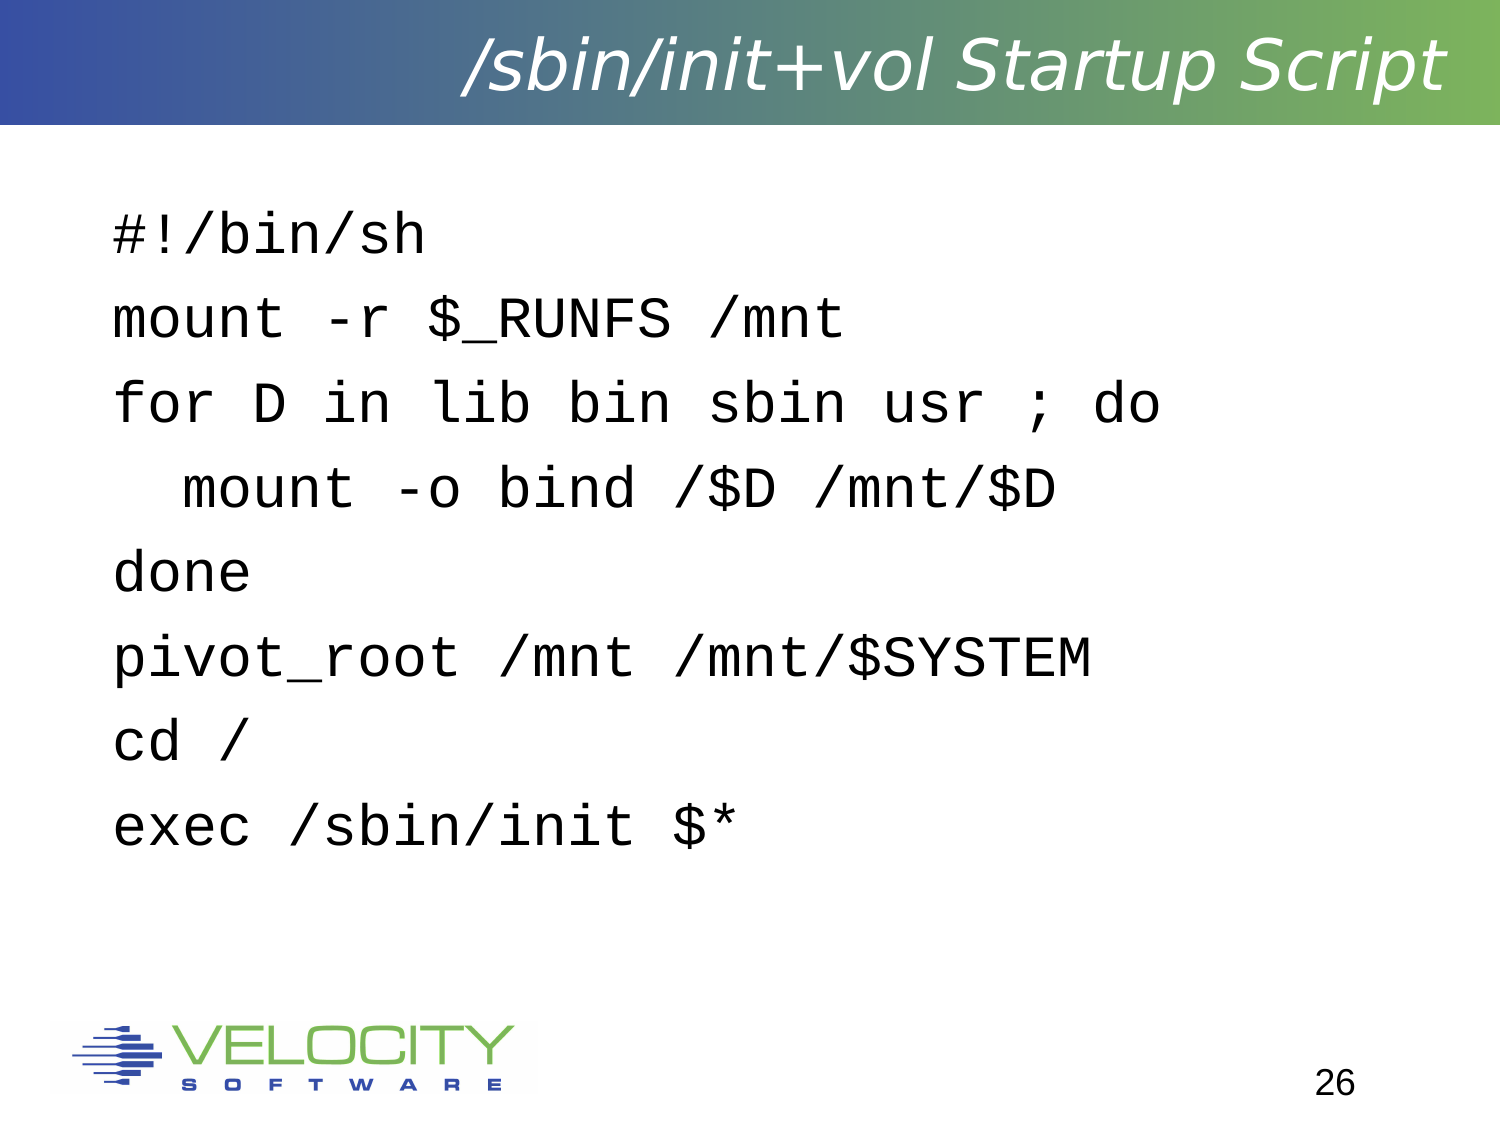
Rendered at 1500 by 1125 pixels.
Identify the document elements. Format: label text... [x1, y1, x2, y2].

title /sbin/init+vol Startup Script [62, 12, 1463, 113]
picture [50, 1021, 538, 1094]
list #!/bin/sh mount -r $_RUNFS /mnt for D in lib bin sbin usr ; do mount -o bind /$D /mnt/$D done pivot_root /mnt /mnt/$SYSTEM cd / exec /sbin/init $* [70, 187, 1438, 988]
